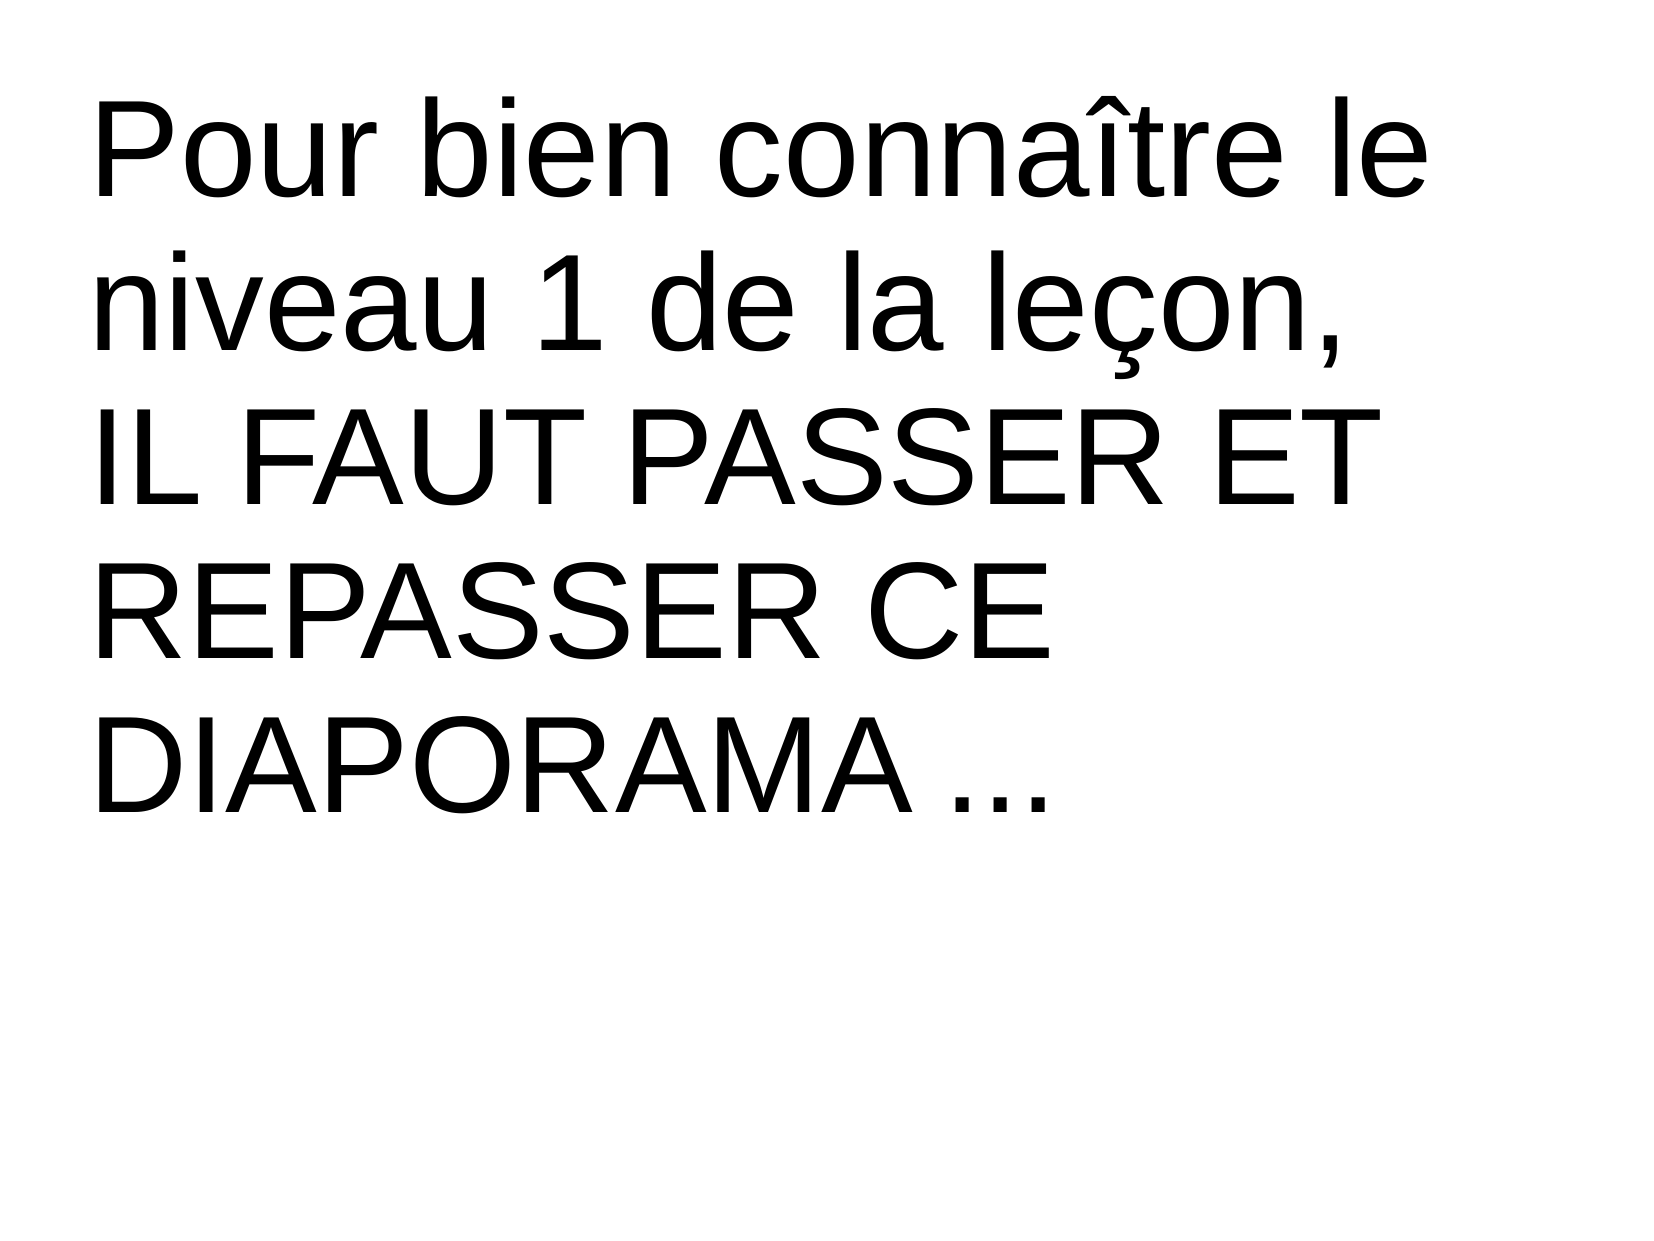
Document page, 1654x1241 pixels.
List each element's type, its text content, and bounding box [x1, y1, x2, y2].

title Pour bien connaître le niveau 1 de la leçon, IL FAUT PASSER ET REPASSER CE DIAPORAMA ... [88, 72, 1636, 842]
